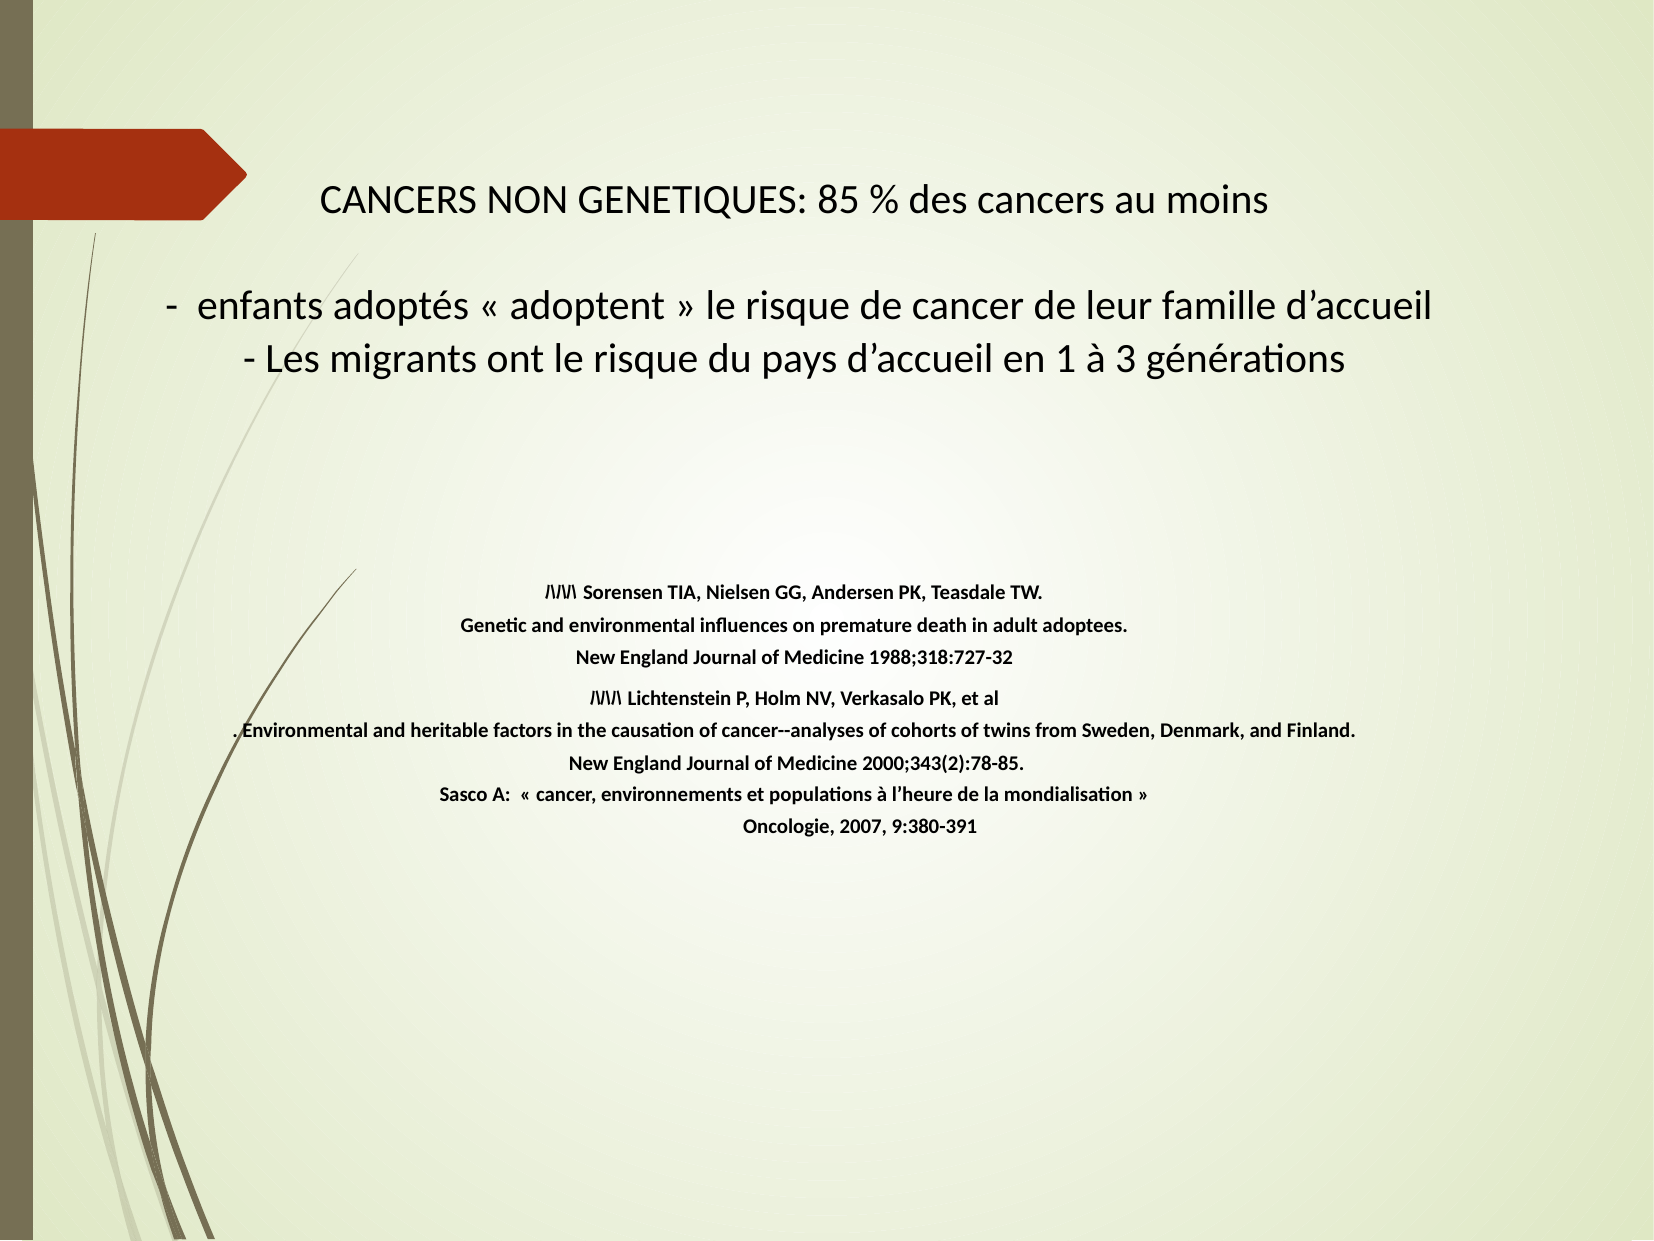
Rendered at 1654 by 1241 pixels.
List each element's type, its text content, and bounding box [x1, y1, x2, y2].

text_box CANCERS NON GENETIQUES: 85 % des cancers au moins - enfants adoptés « adoptent » le risque de cancer de leur famille d’accueil - Les migrants ont le risque du pays d’accueil en 1 à 3 générations ﾊﾊﾊSorensen TIA, Nielsen GG, Andersen PK, Teasdale TW. Genetic and environmental influences on premature death in adult adoptees. New England Journal of Medicine 1988;318:727-32 ﾊﾊﾊLichtenstein P, Holm NV, Verkasalo PK, et al . Environmental and heritable factors in the causation of cancer--analyses of cohorts of twins from Sweden, Denmark, and Finland. New England Journal of Medicine 2000;343(2):78-85. Sasco A: « cancer, environnements et populations à l’heure de la mondialisation » Oncologie, 2007, 9:380-391 [84, 174, 1505, 916]
